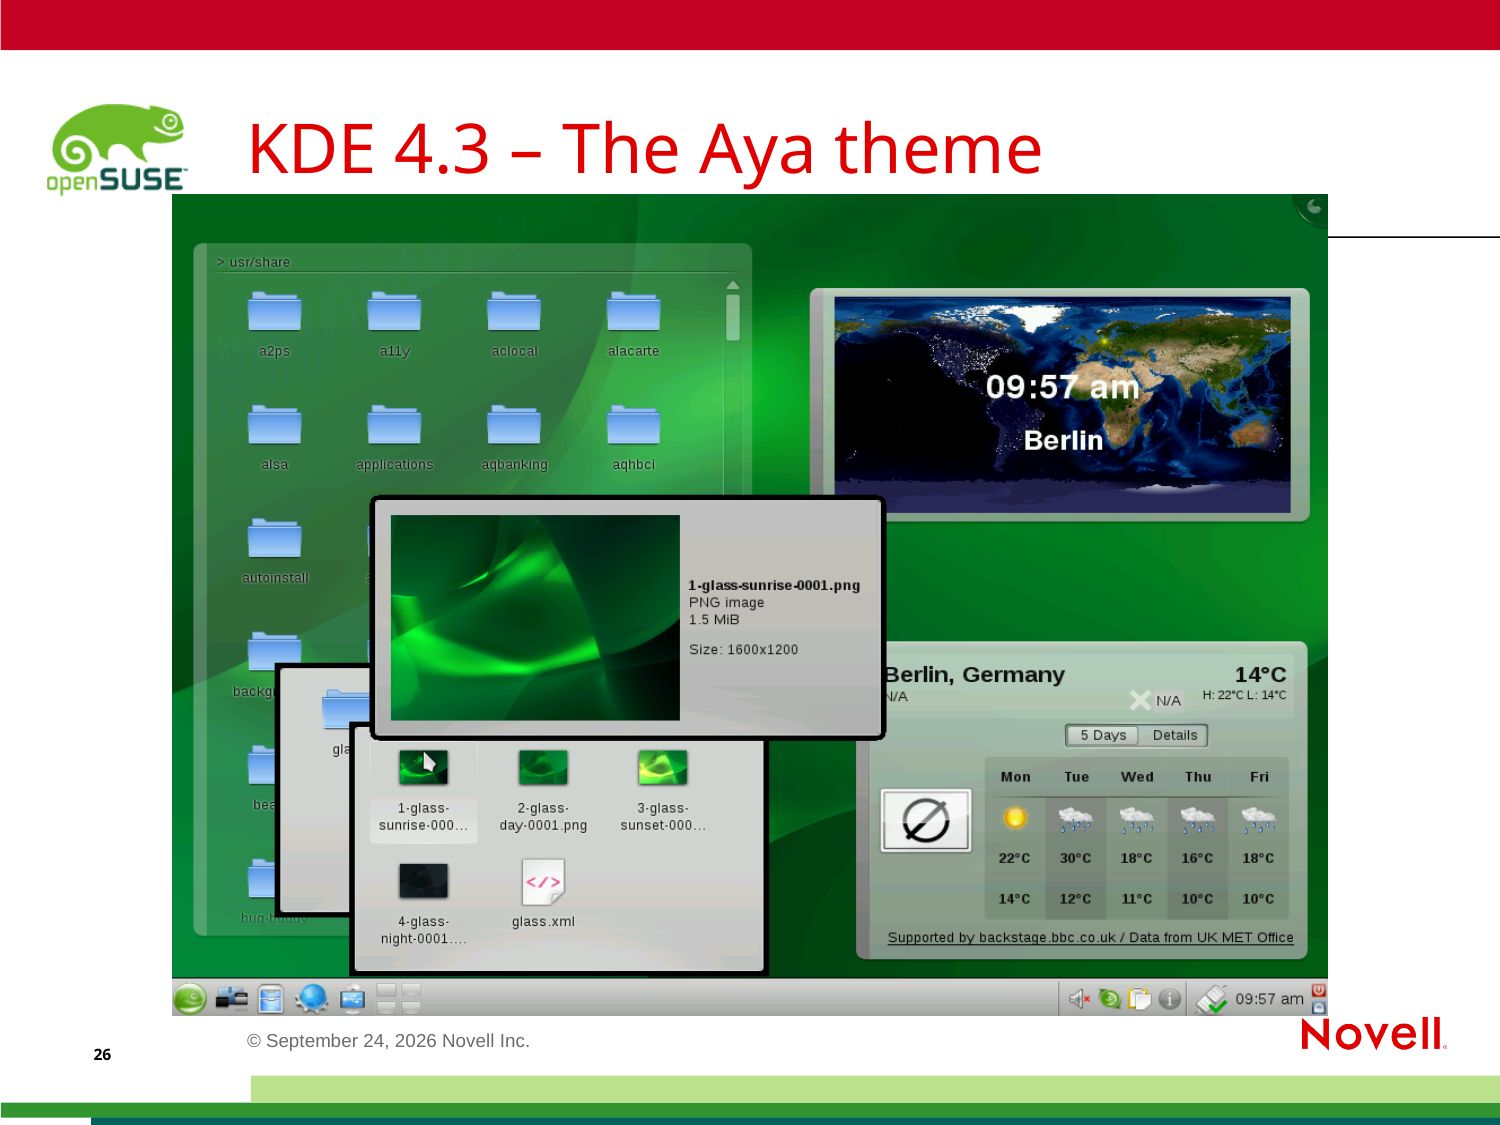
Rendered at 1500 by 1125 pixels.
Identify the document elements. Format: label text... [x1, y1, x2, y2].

title KDE 4.3 – The Aya theme [246, 68, 1409, 231]
picture [47, 104, 1453, 1056]
